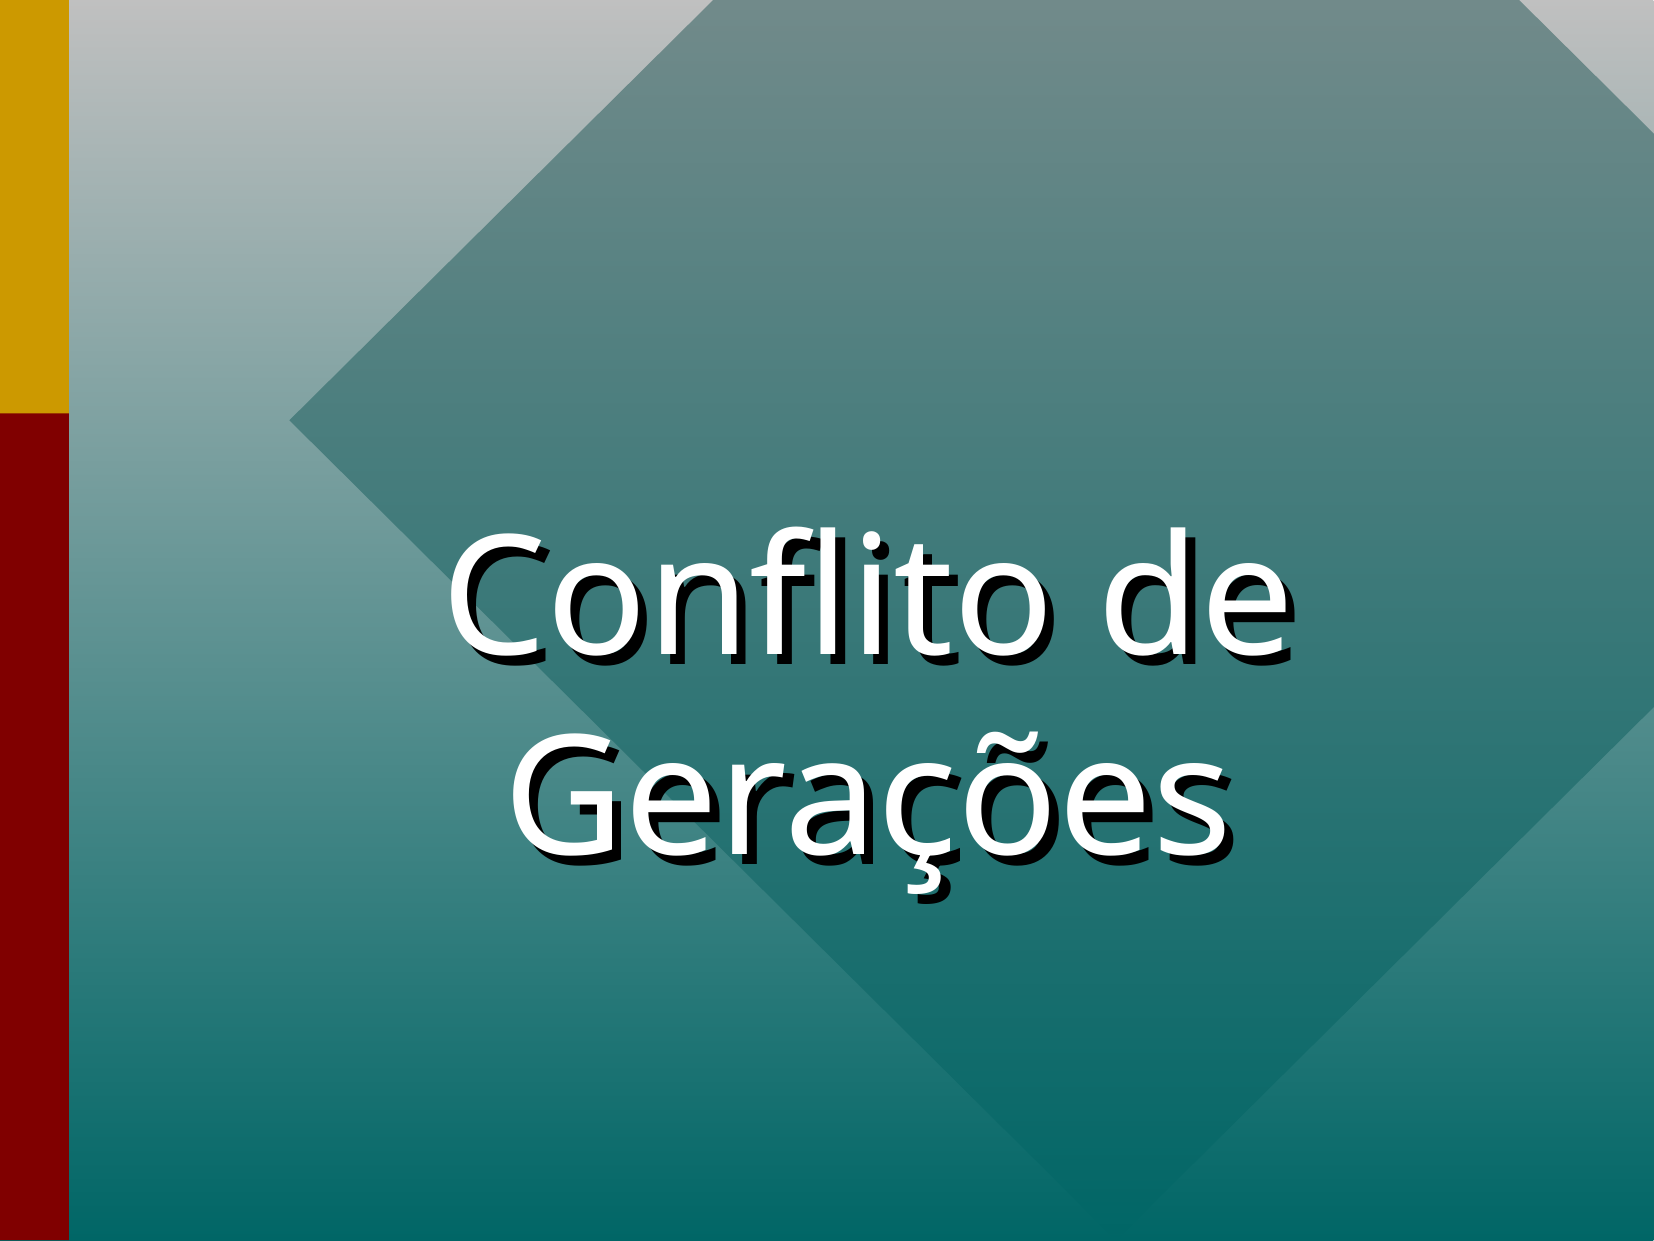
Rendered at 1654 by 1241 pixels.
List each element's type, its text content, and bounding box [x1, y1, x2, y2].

subtitle Conflito de Gerações [165, 267, 1571, 1109]
